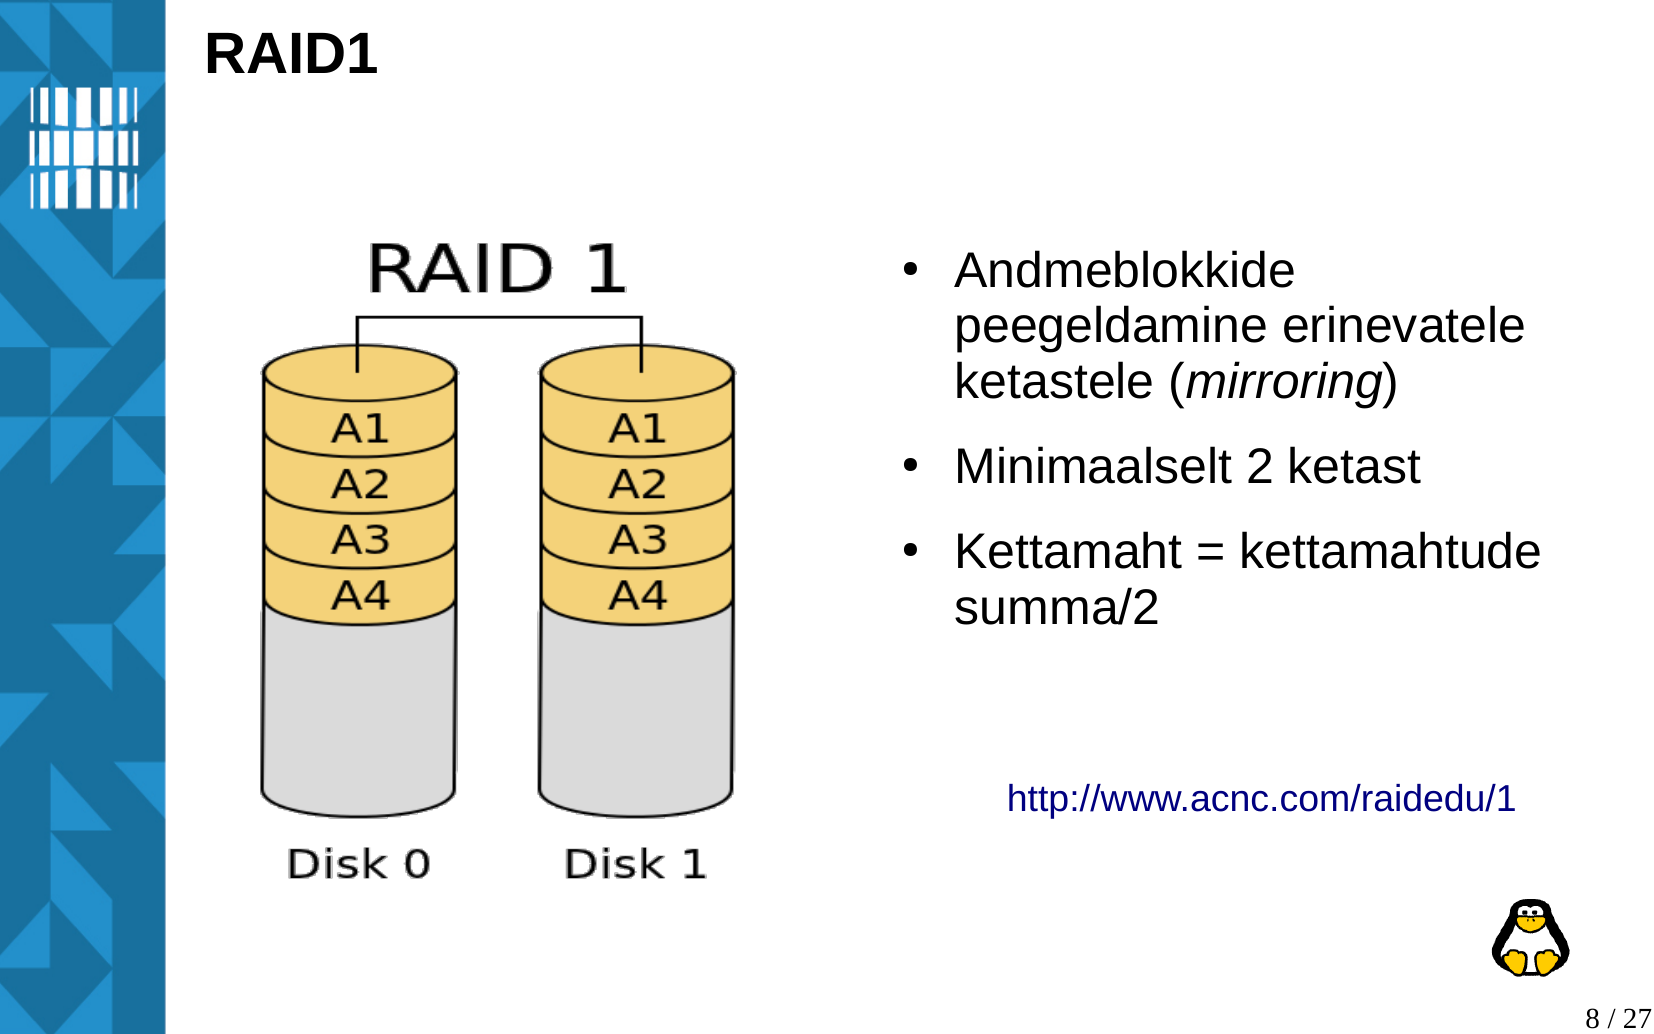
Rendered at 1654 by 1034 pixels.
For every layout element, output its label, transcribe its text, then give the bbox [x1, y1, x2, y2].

picture [1464, 875, 1595, 985]
text_box http://www.acnc.com/raidedu/1 [992, 769, 1571, 827]
picture [224, 220, 767, 916]
list Andmeblokkide peegeldamine erinevatele ketastele (mirroring) Minimaalselt 2 ketast Kettamaht = kettamahtude summa/2 [883, 241, 1604, 842]
title RAID1 [204, 11, 1607, 95]
